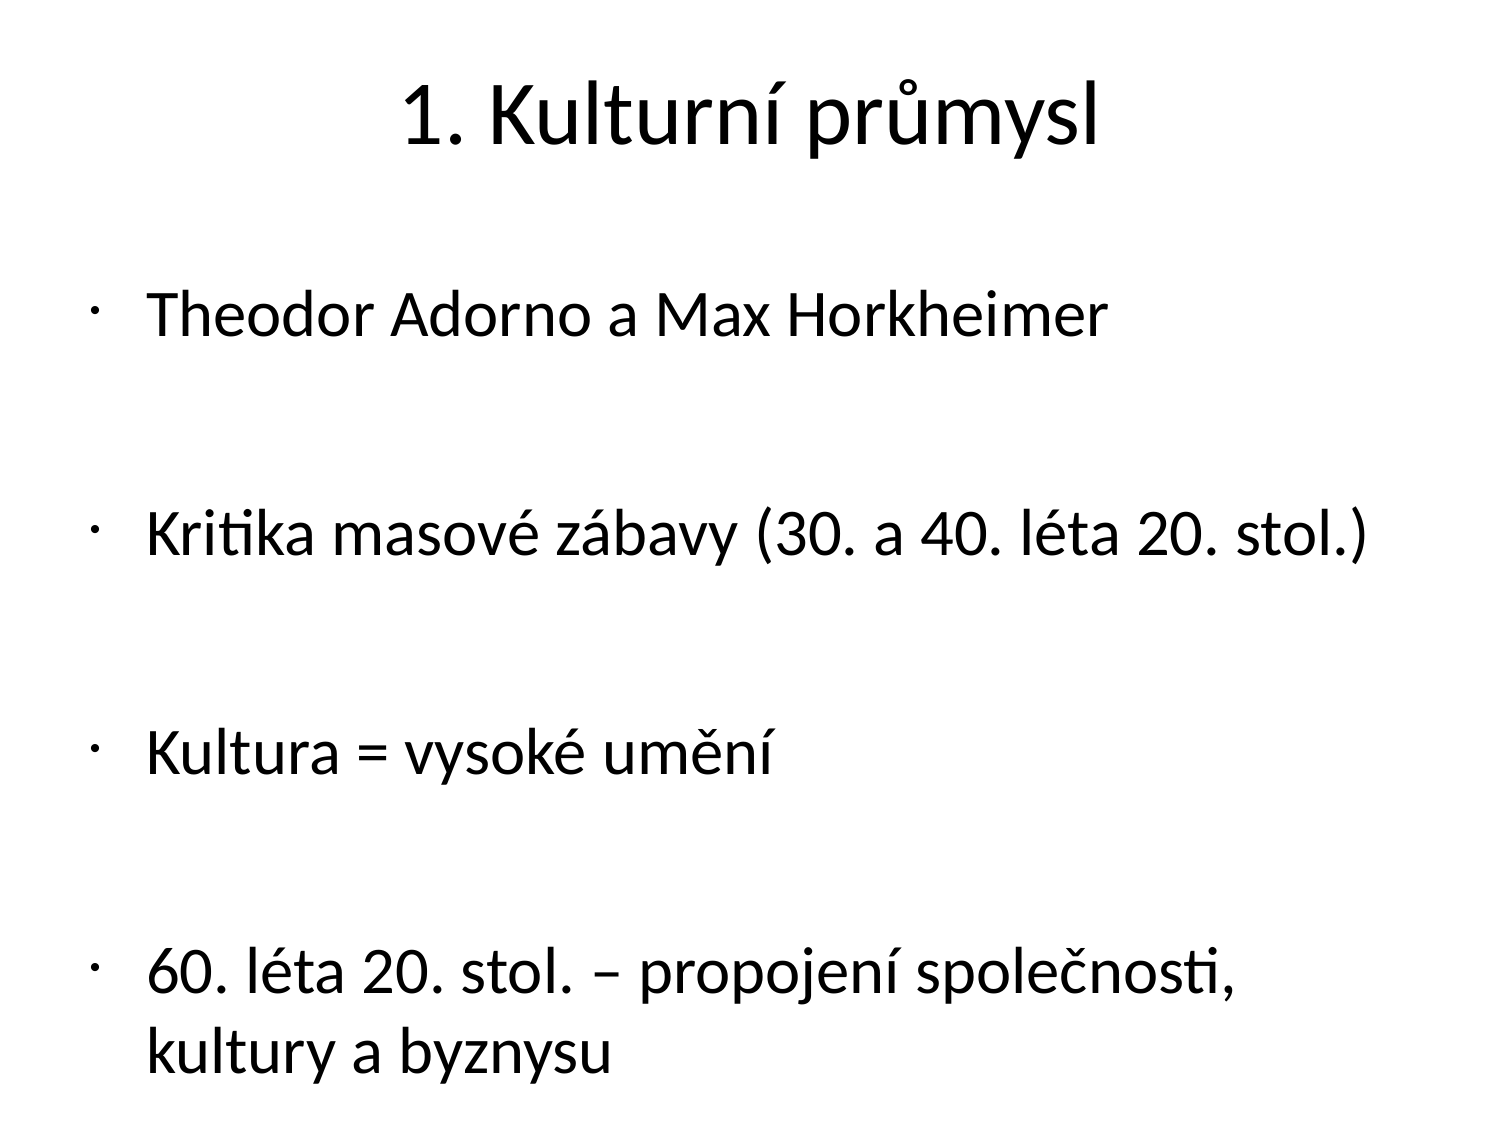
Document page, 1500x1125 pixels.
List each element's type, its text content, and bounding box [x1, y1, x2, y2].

list Theodor Adorno a Max Horkheimer Kritika masové zábavy (30. a 40. léta 20. stol.) Kultura = vysoké umění 60. léta 20. stol. – propojení společnosti, kultury a byznysu [75, 262, 1425, 1005]
title 1. Kulturní průmysl [75, 45, 1425, 233]
